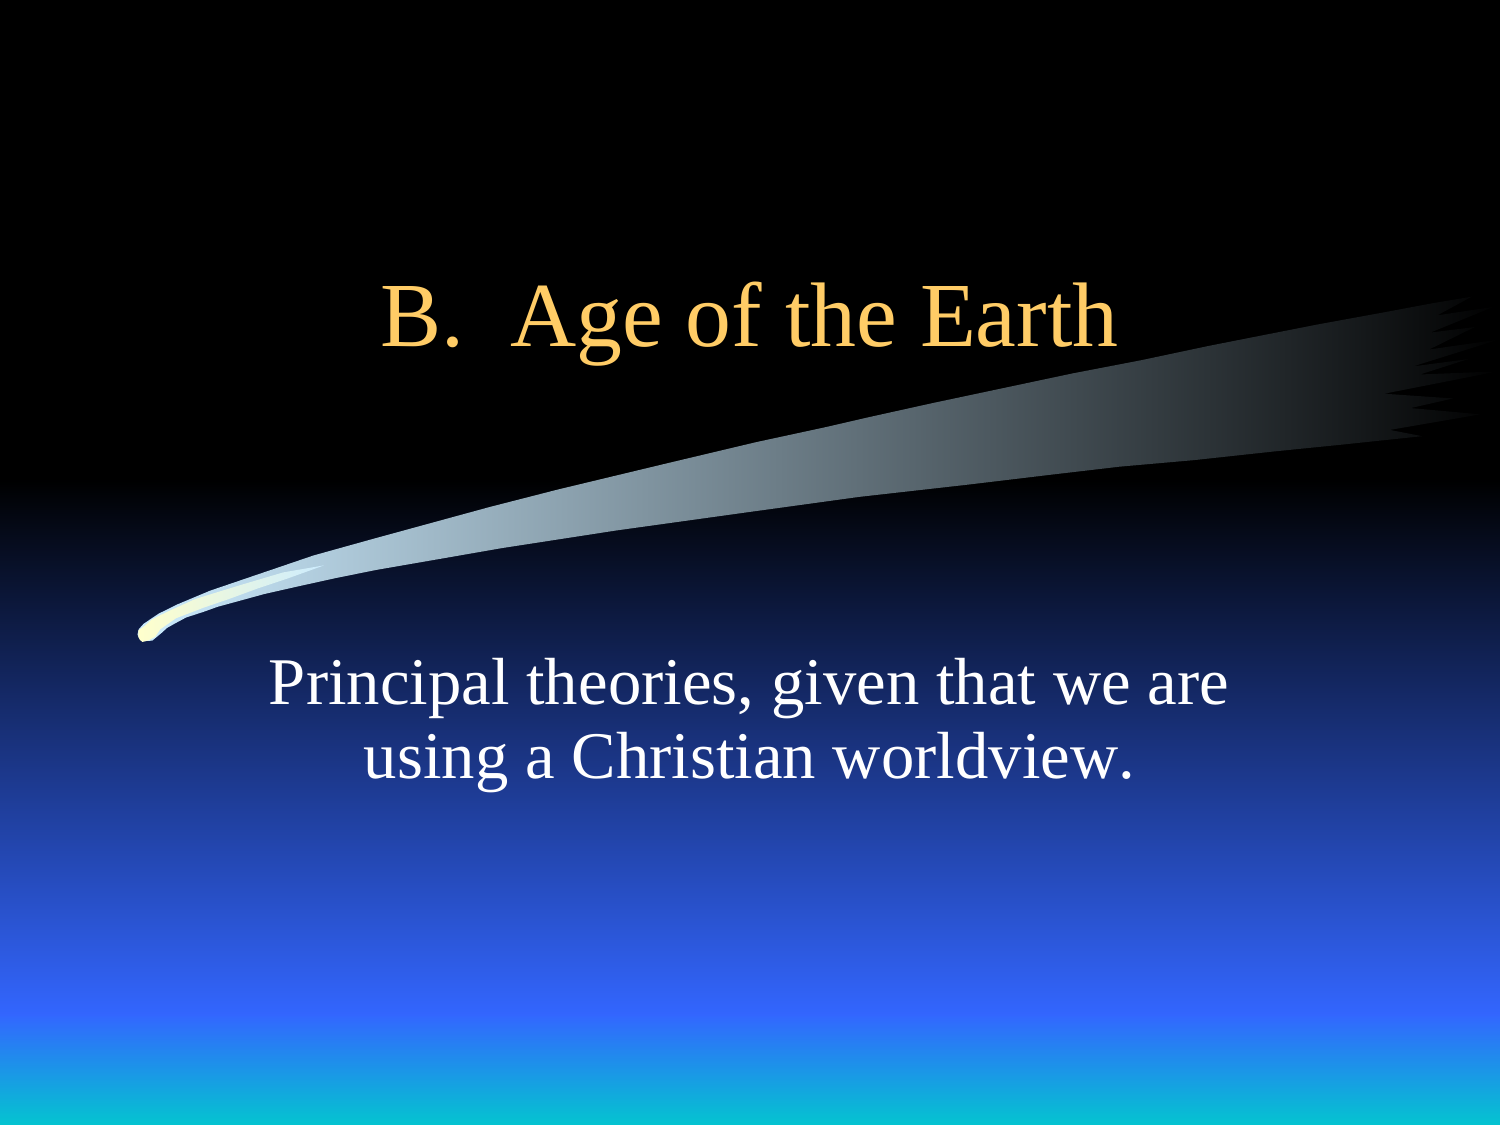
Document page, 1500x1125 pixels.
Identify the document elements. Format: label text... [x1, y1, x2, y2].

title B. Age of the Earth [112, 185, 1388, 374]
subtitle Principal theories, given that we are using a Christian worldview. [225, 637, 1276, 926]
